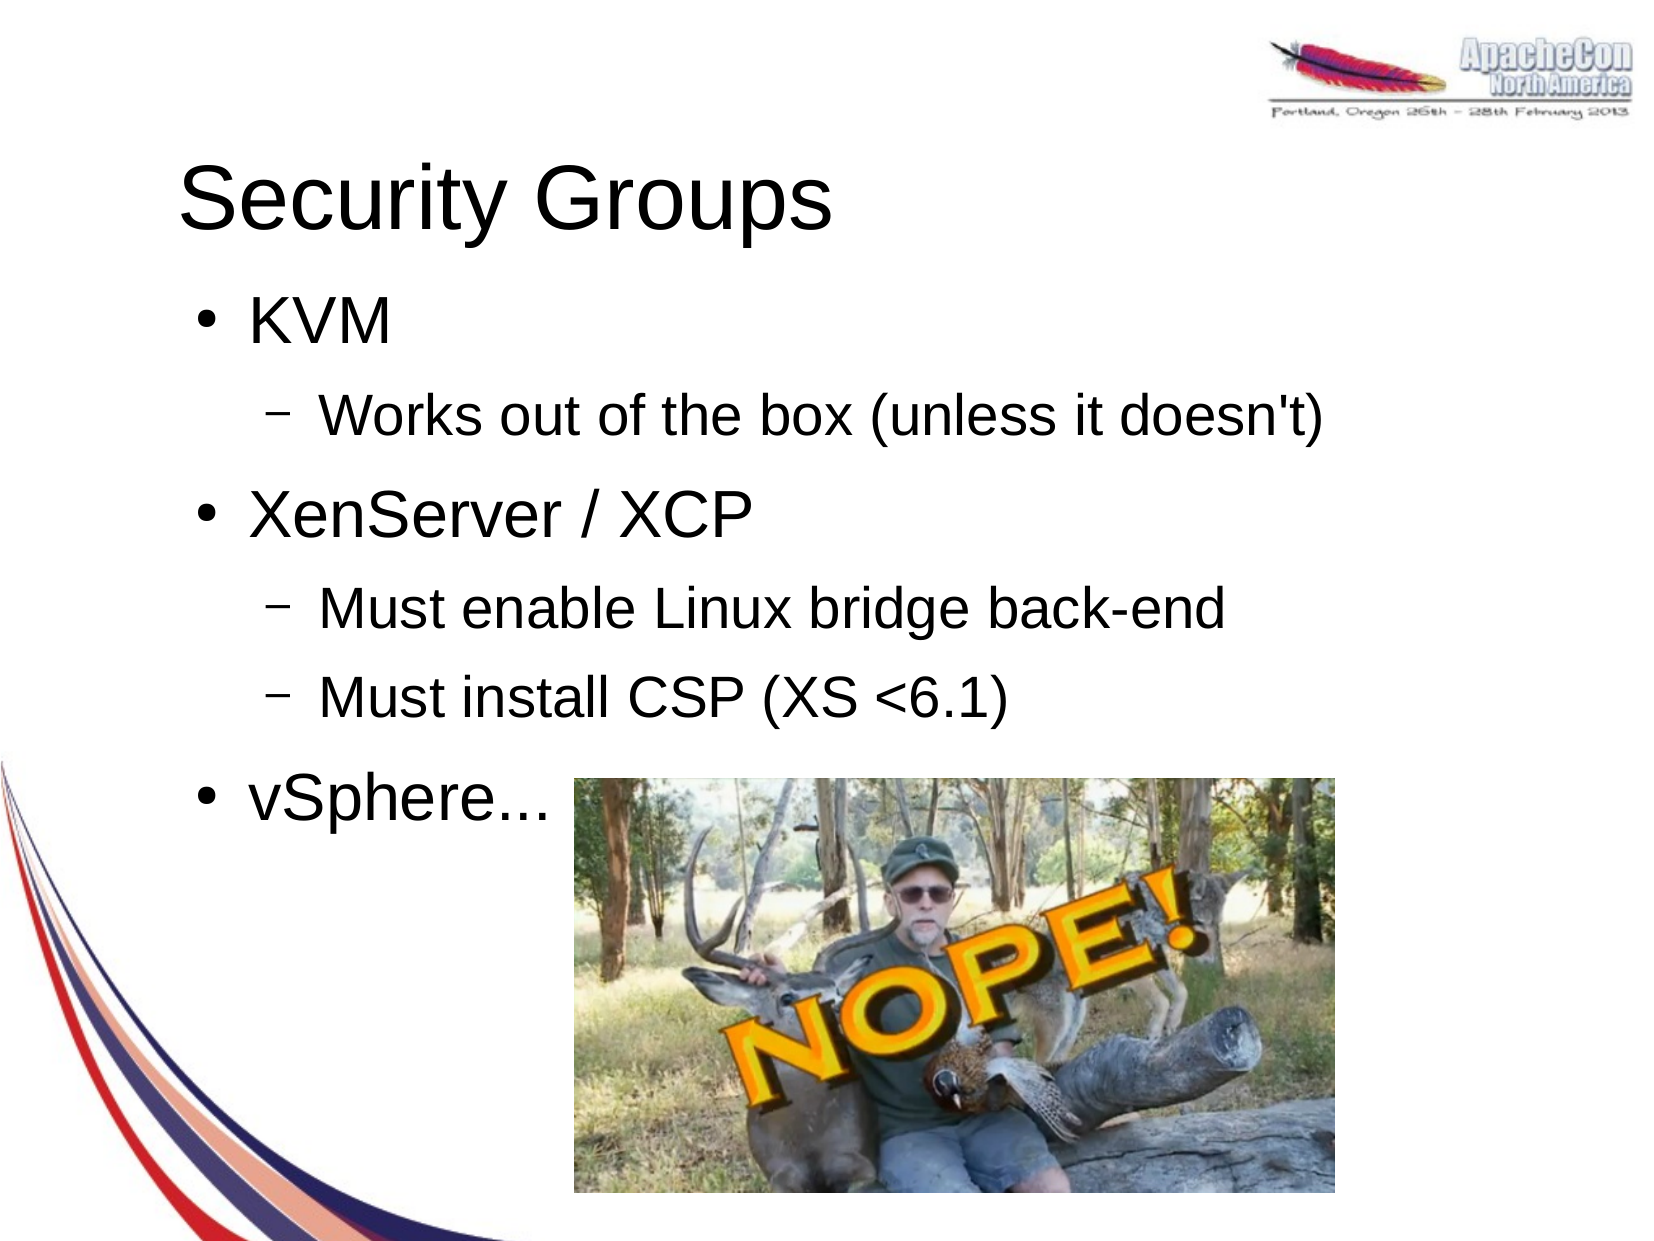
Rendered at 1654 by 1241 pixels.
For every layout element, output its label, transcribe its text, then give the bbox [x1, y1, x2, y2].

title Security Groups [177, 146, 1536, 250]
list KVM Works out of the box (unless it doesn't) XenServer / XCP Must enable Linux bridge back-end Must install CSP (XS <6.1) vSphere... [177, 283, 1536, 990]
picture [0, 0, 1654, 1241]
